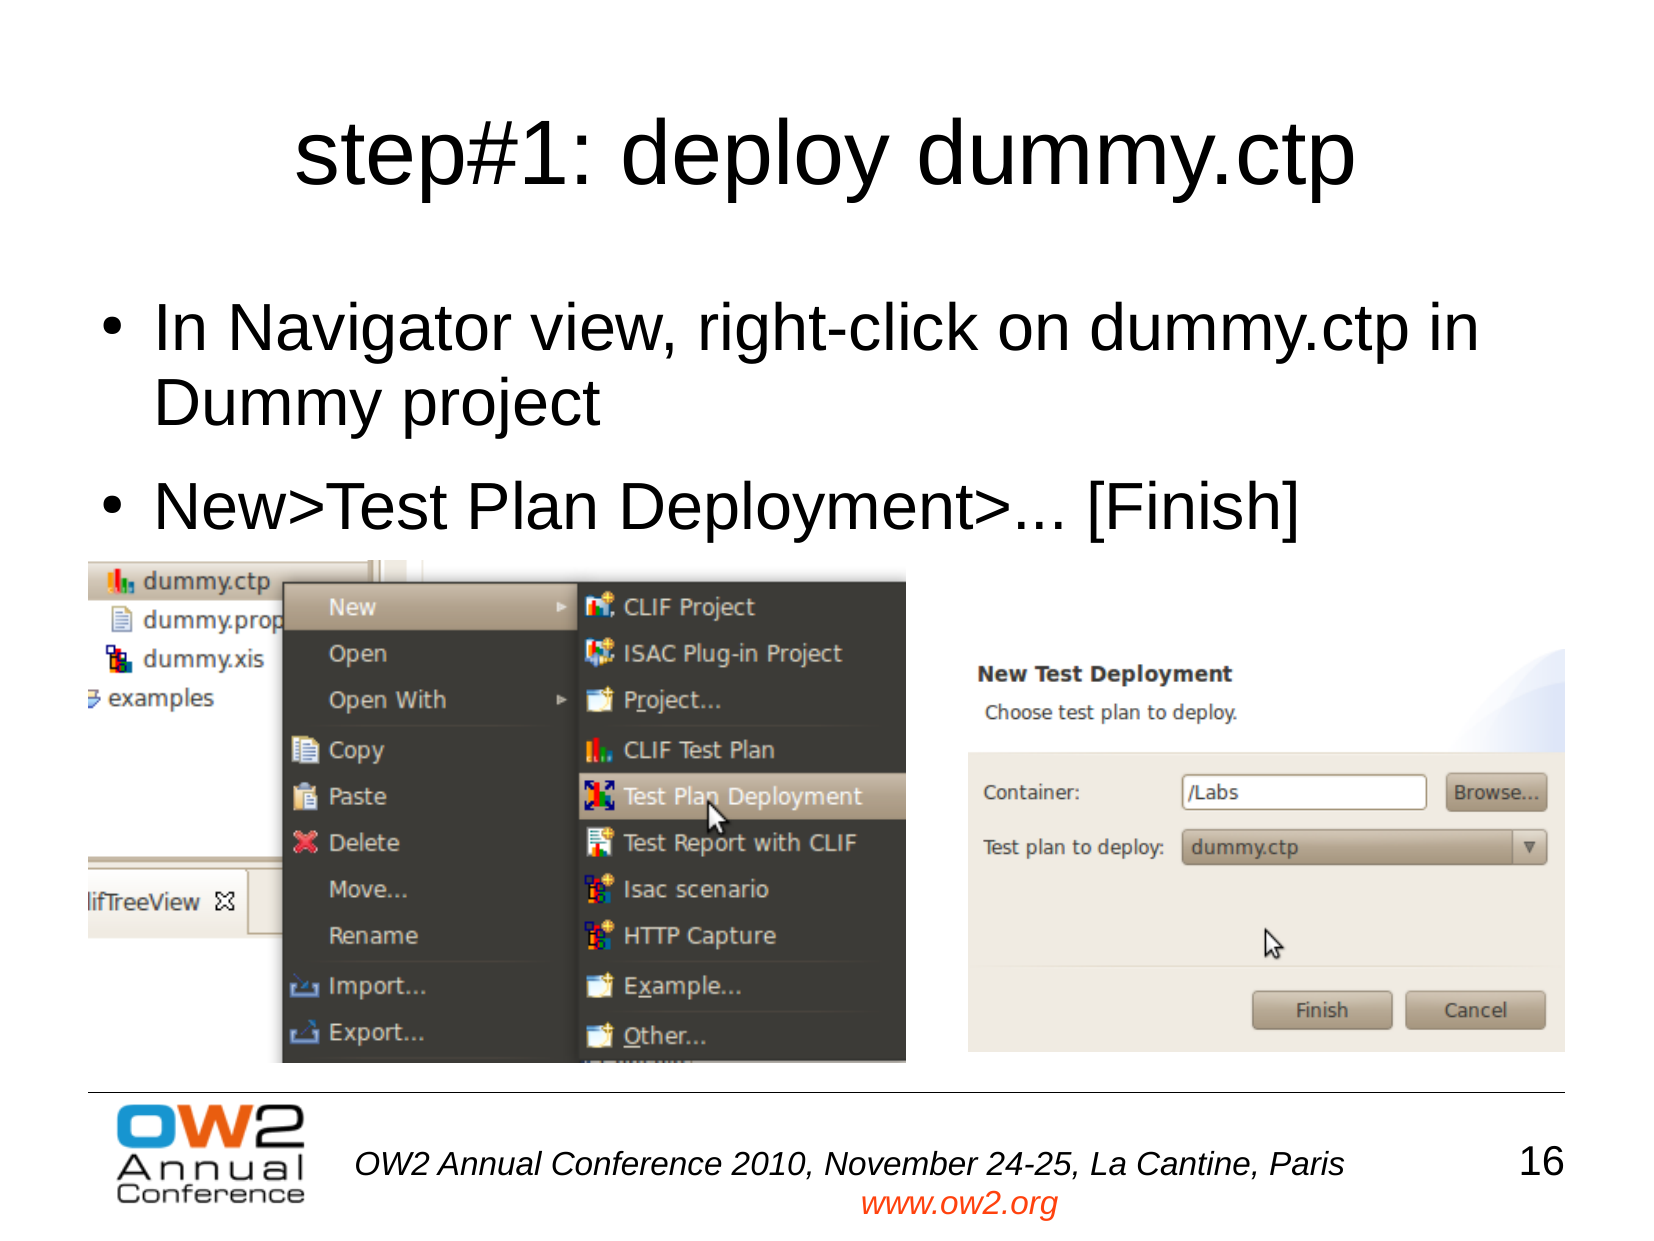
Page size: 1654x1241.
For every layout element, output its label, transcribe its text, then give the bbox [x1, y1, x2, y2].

picture [88, 560, 906, 1063]
list In Navigator view, right-click on dummy.ctp in Dummy project New>Test Plan Deployment>... [Finish] [82, 290, 1571, 1109]
picture [968, 649, 1565, 1052]
picture [88, 1109, 333, 1213]
title step#1: deploy dummy.ctp [82, 56, 1571, 250]
